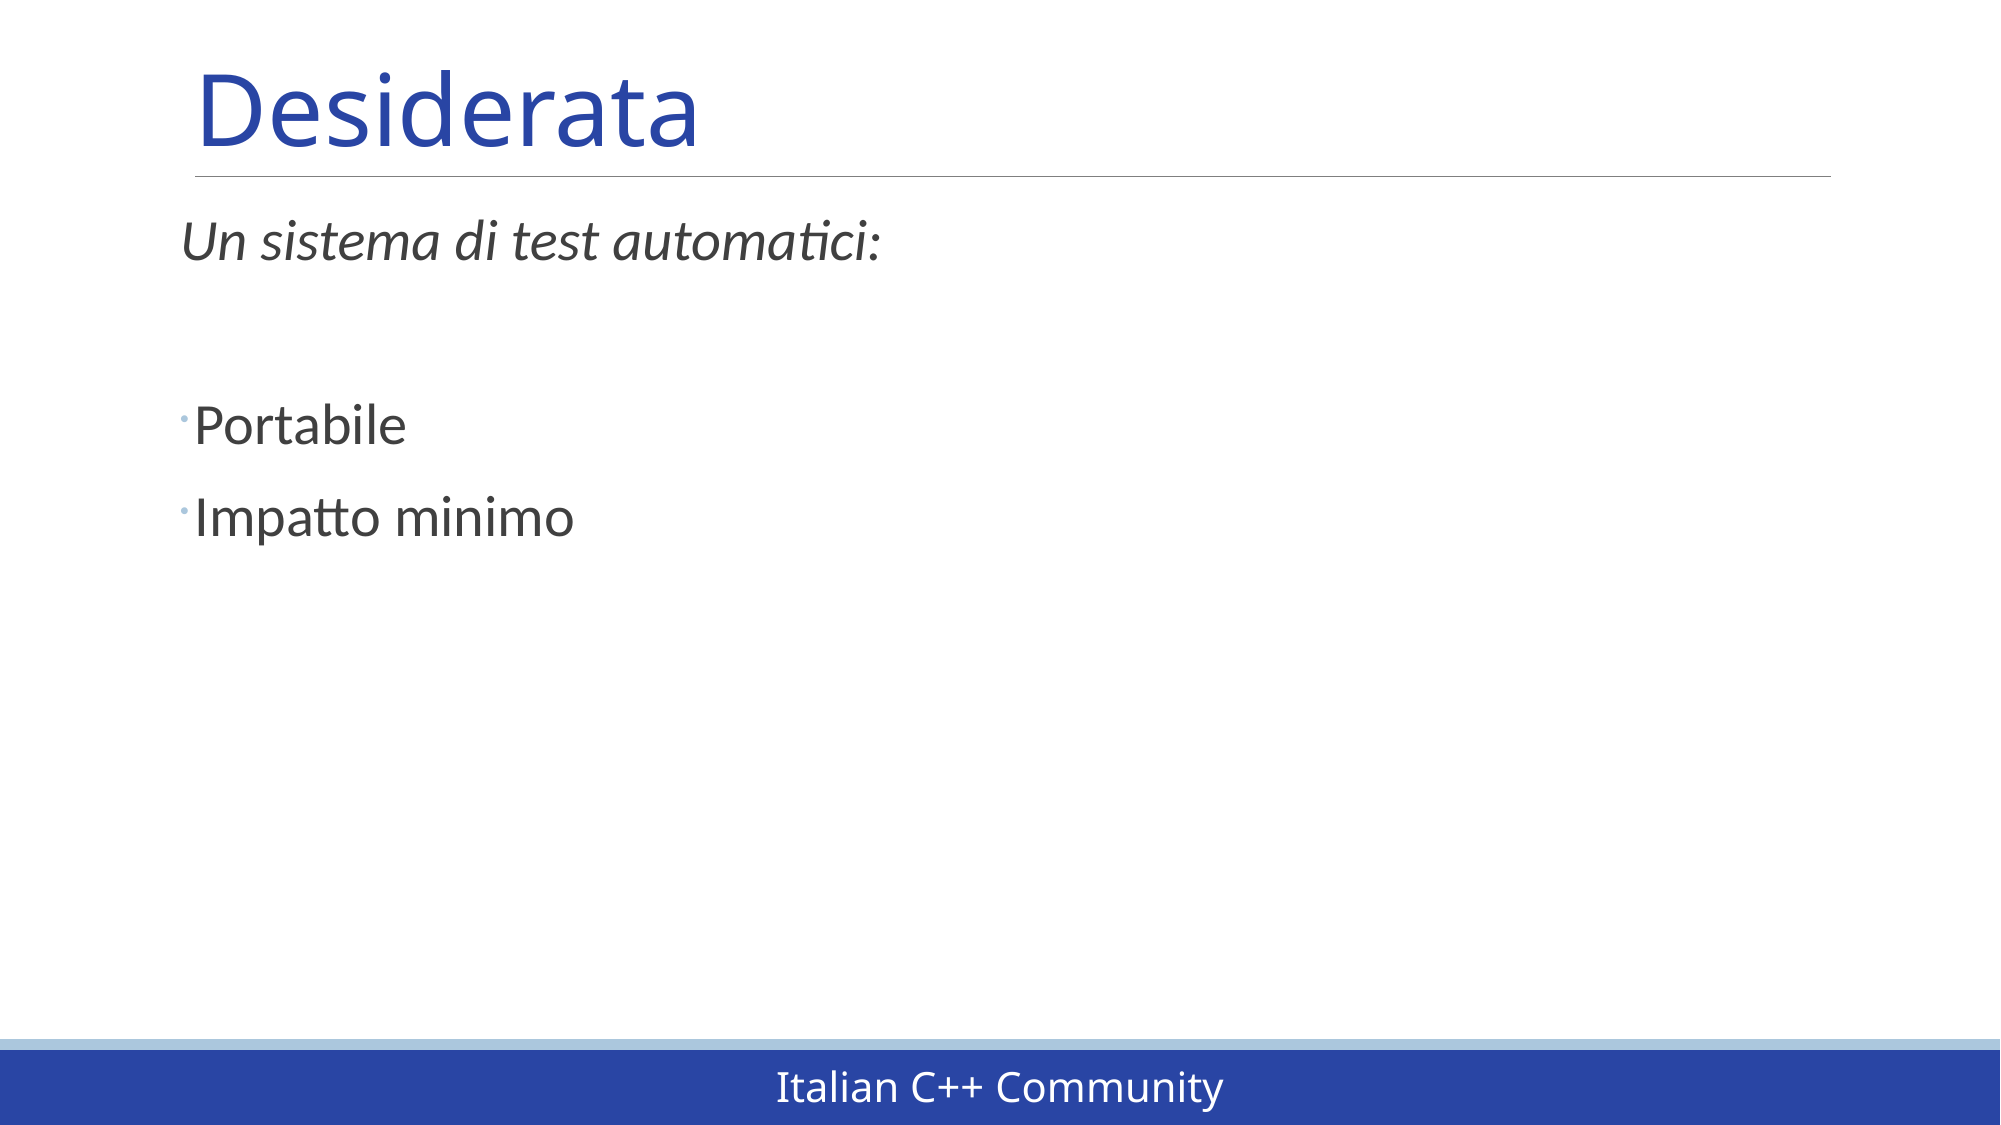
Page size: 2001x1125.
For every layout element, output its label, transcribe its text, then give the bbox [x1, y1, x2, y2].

title Desiderata [179, 2, 1830, 175]
list Un sistema di test automatici: Portabile Impatto minimo [179, 202, 1830, 1011]
